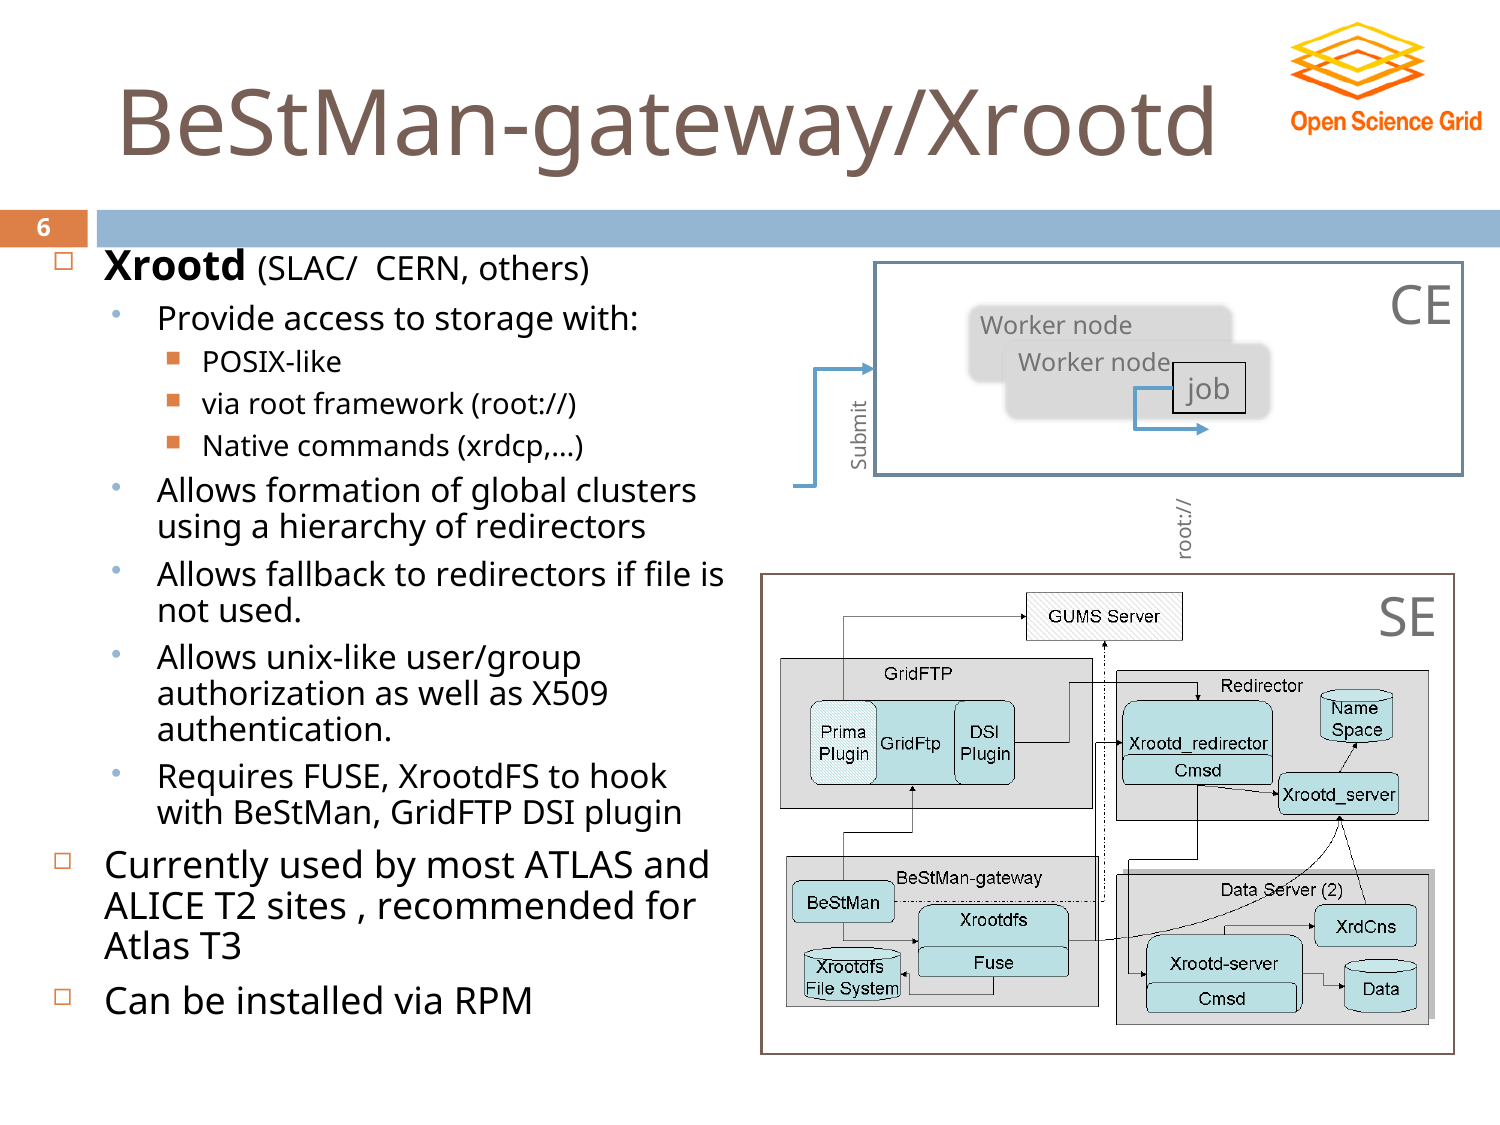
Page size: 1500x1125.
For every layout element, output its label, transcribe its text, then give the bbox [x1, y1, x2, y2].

picture [762, 575, 1453, 1053]
text_box <number> [0, 208, 88, 249]
picture [1271, 0, 1500, 152]
text_box root:// [1162, 483, 1203, 576]
text_box SE [1363, 574, 1453, 656]
text_box job [1172, 362, 1246, 413]
text_box CE [1374, 262, 1469, 343]
text_box Submit [837, 385, 878, 485]
text_box Worker node [965, 301, 1148, 348]
text_box Xrootd (SLAC/ CERN, others) Provide access to storage with: POSIX-like via root framework (root://) Native commands (xrdcp,…) Allows formation of global clusters using a hierarchy of redirectors Allows fallback to redirectors if file is not used. Allows unix-like user/group authorization as well as X509 authentication. Requires FUSE, XrootdFS to hook with BeStMan, GridFTP DSI plugin Currently used by most ATLAS and ALICE T2 sites , recommended for Atlas T3 Can be installed via RPM [37, 237, 750, 1101]
picture [962, 299, 1276, 426]
text_box [875, 262, 1463, 475]
text_box Worker node [1003, 338, 1187, 385]
text_box BeStMan-gateway/Xrootd [100, 37, 1439, 201]
